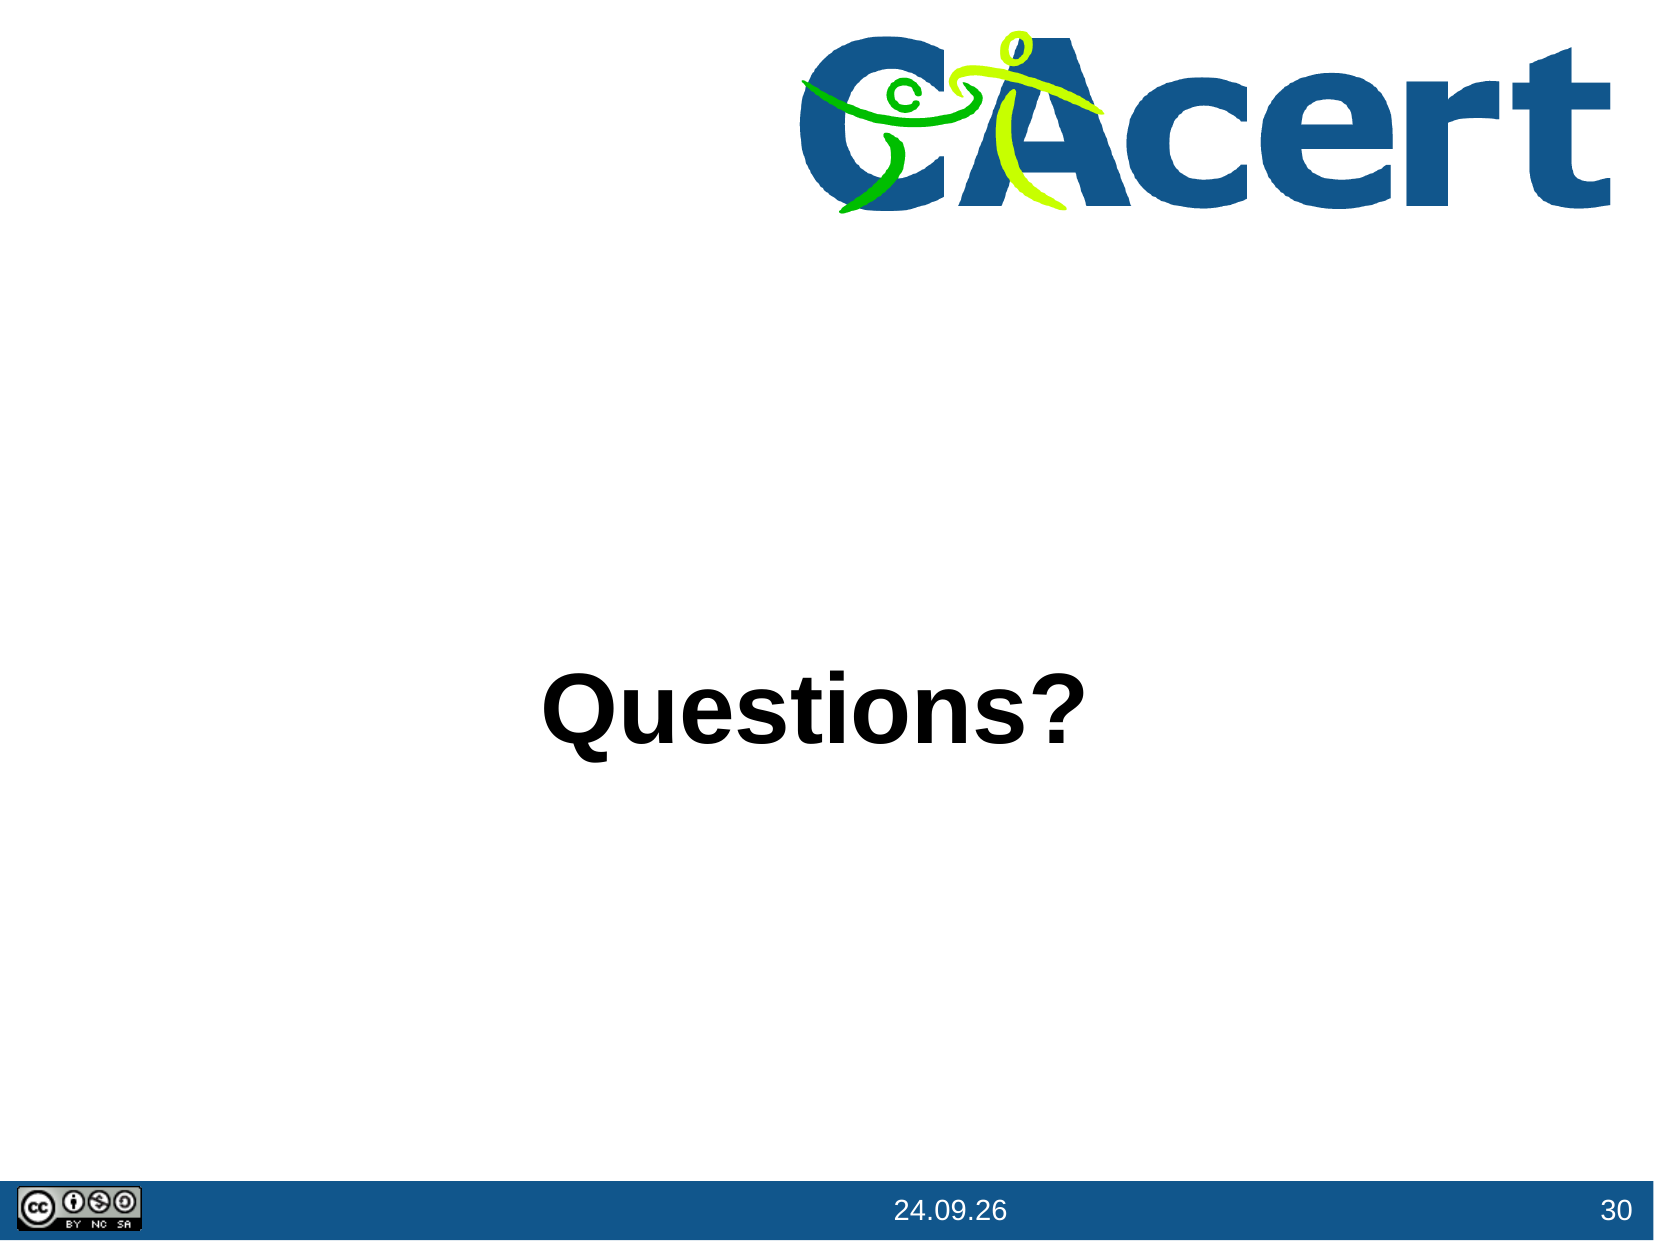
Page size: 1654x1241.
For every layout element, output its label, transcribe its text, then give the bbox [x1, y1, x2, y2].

title Questions? [70, 295, 1560, 1123]
picture [797, 27, 1613, 215]
picture [17, 1186, 142, 1231]
